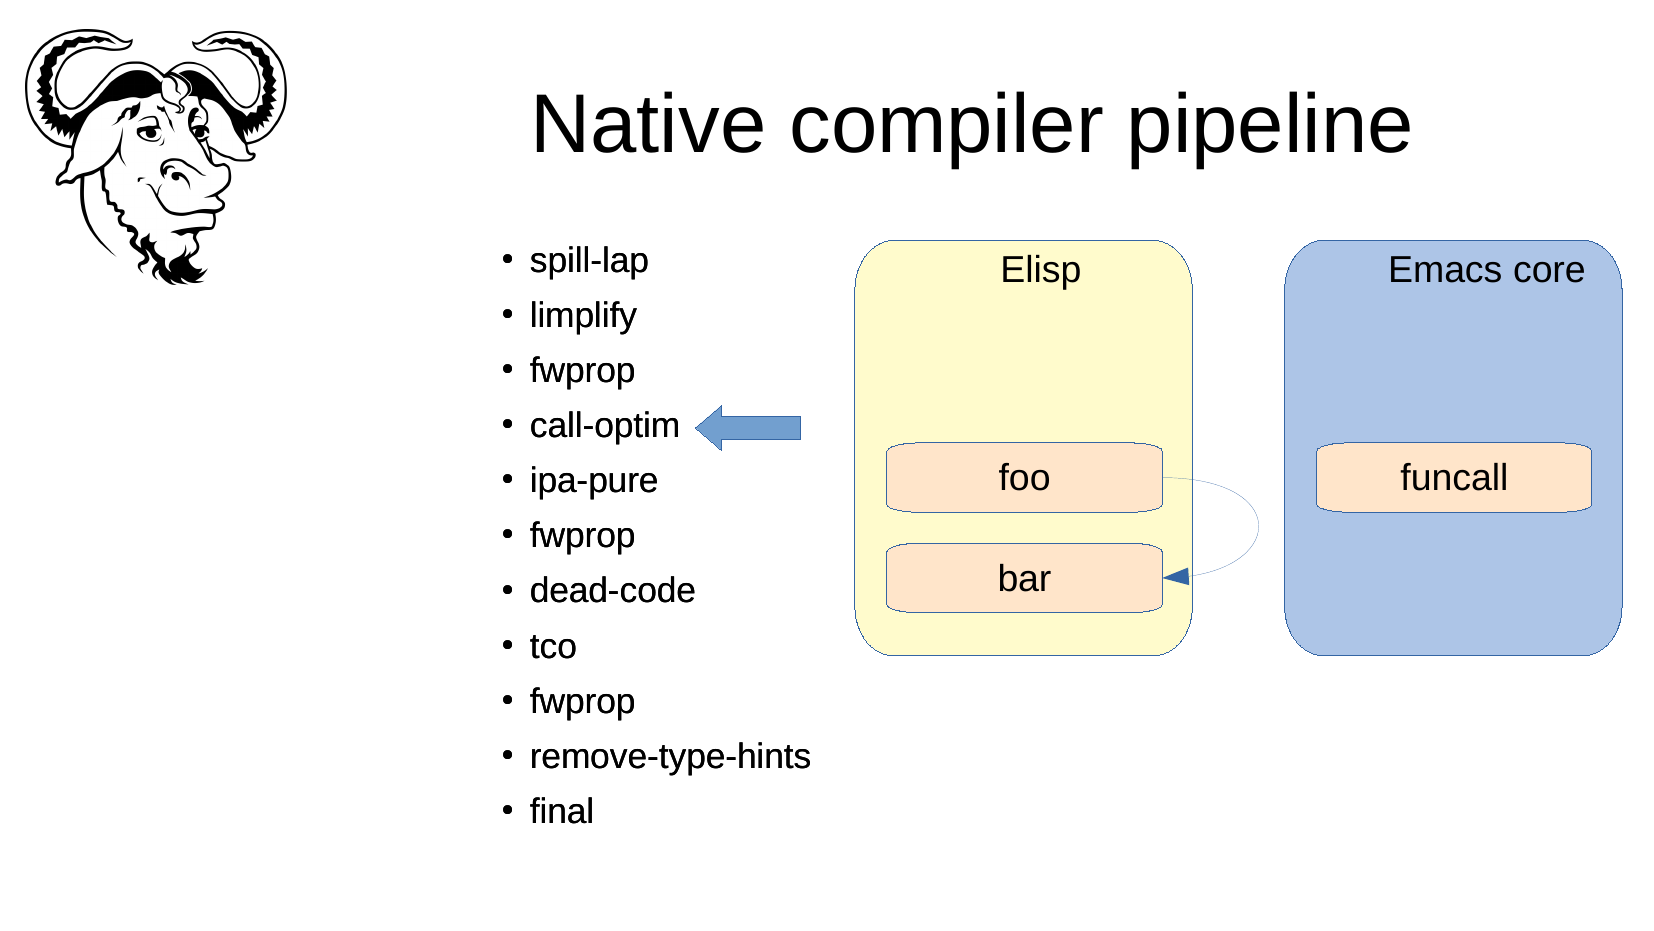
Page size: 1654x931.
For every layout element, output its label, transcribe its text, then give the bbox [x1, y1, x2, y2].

text_box foo [886, 442, 1163, 513]
text_box Elisp [985, 241, 1097, 299]
text_box Emacs core [1373, 241, 1601, 299]
list spill-lap limplify fwprop call-optim ipa-pure fwprop dead-code tco fwprop remove-type-hints final [492, 240, 868, 841]
text_box [854, 240, 1193, 656]
text_box funcall [1316, 442, 1592, 513]
picture [25, 29, 287, 285]
title Native compiler pipeline [426, 37, 1518, 211]
text_box [1284, 240, 1623, 656]
text_box bar [886, 543, 1163, 613]
